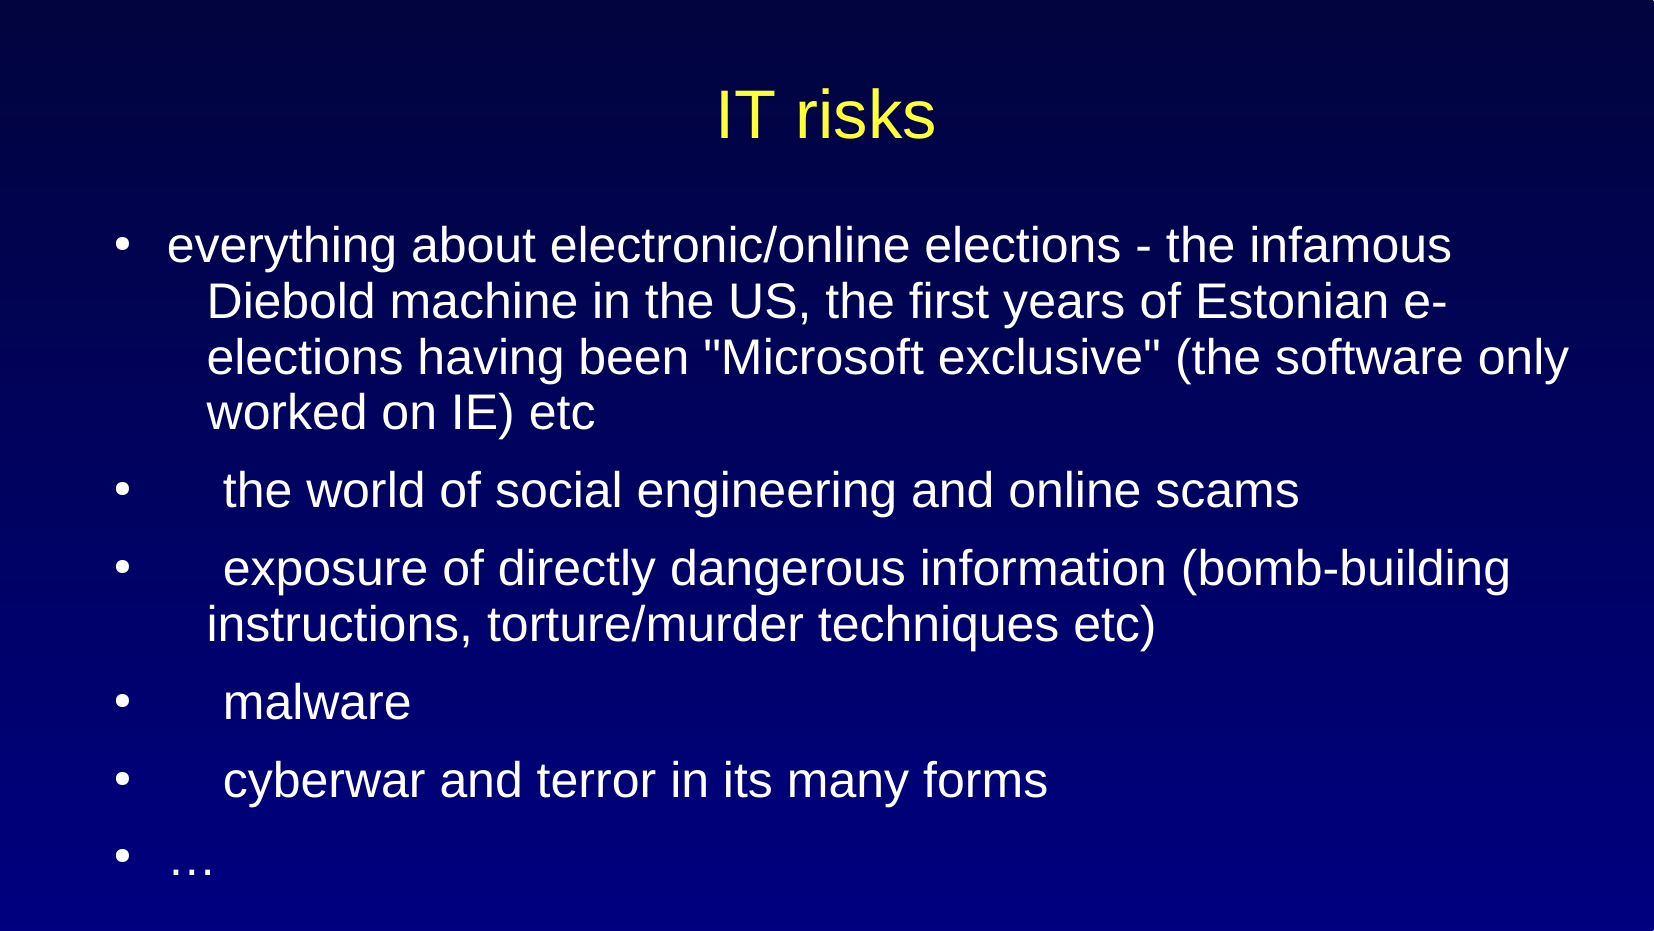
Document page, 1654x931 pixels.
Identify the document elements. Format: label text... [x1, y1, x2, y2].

title IT risks [82, 37, 1571, 193]
list everything about electronic/online elections - the infamous Diebold machine in the US, the first years of Estonian e-elections having been "Microsoft exclusive" (the software only worked on IE) etc the world of social engineering and online scams exposure of directly dangerous information (bomb-building instructions, torture/murder techniques etc) malware cyberwar and terror in its many forms … [82, 217, 1571, 886]
